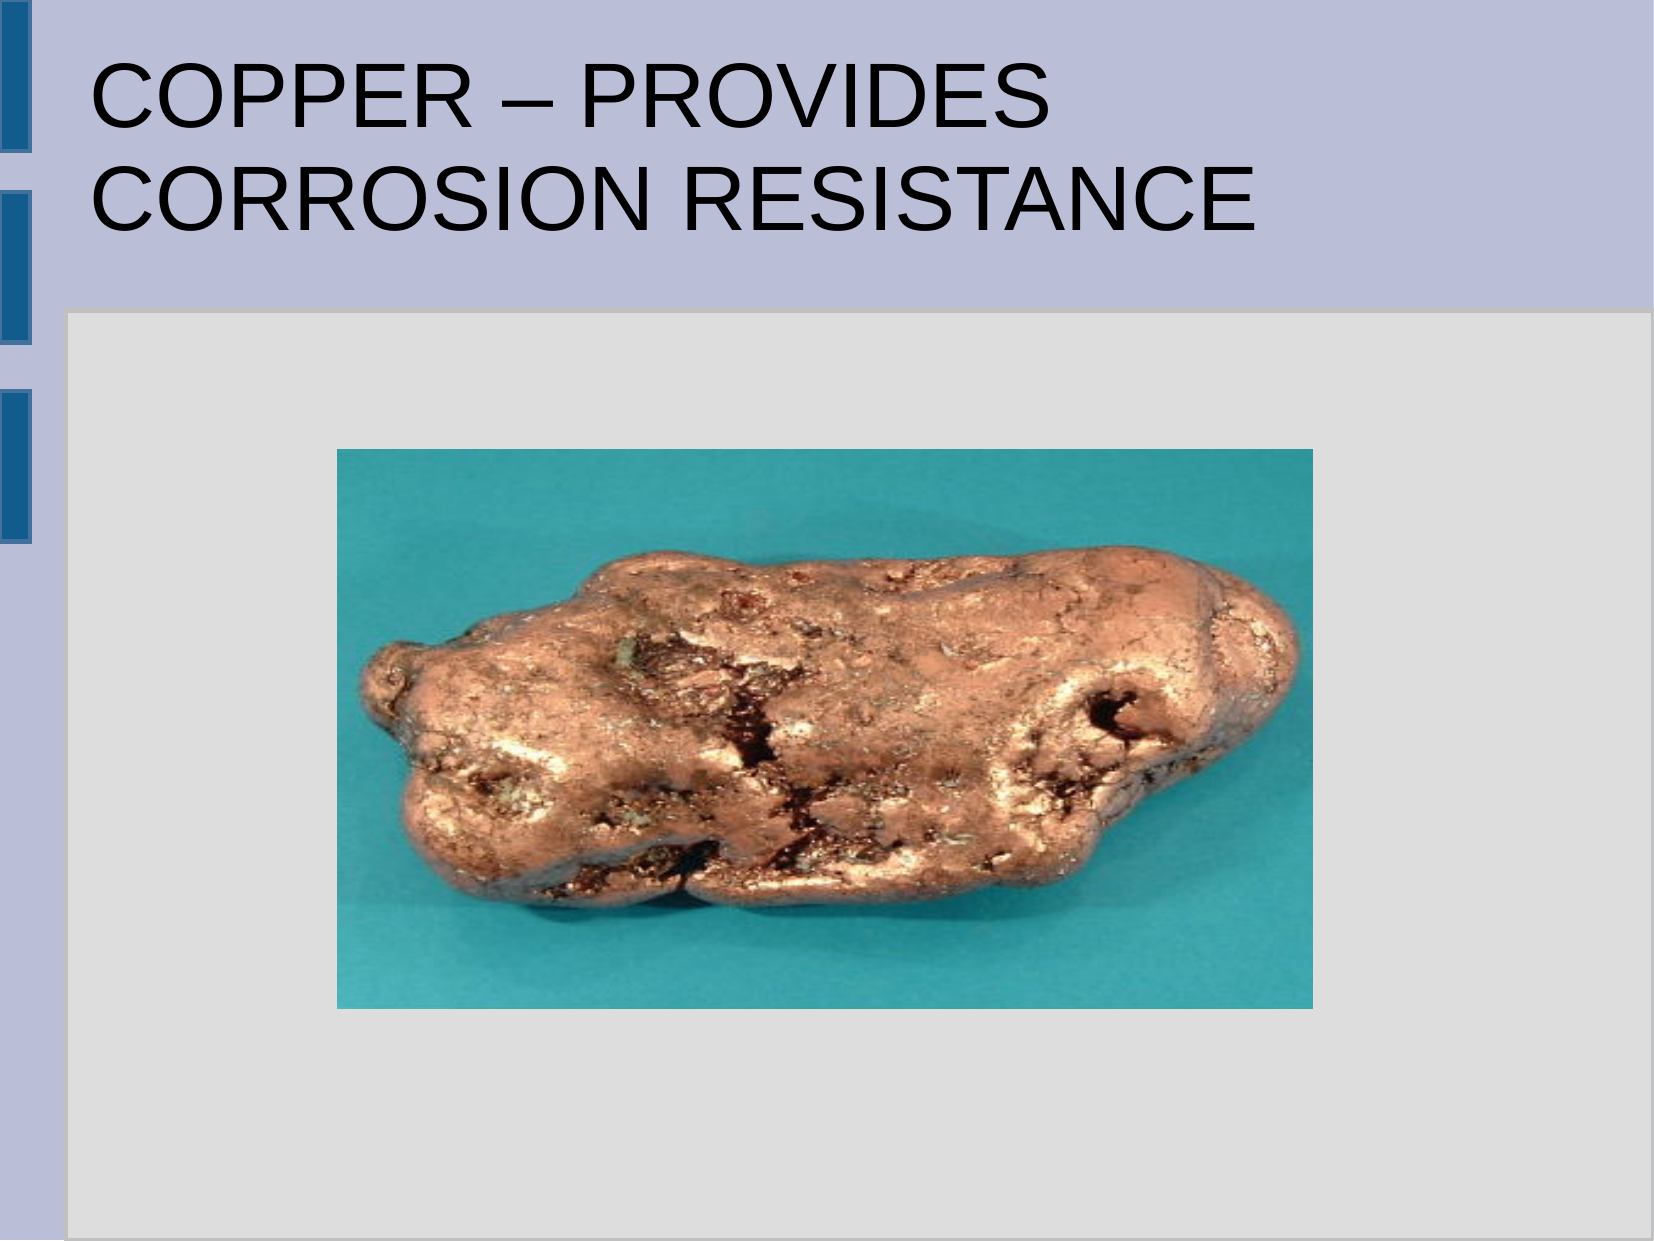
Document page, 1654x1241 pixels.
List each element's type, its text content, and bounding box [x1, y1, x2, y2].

picture [337, 450, 1313, 1009]
text_box COPPER – PROVIDES CORROSION RESISTANCE [75, 37, 1576, 258]
